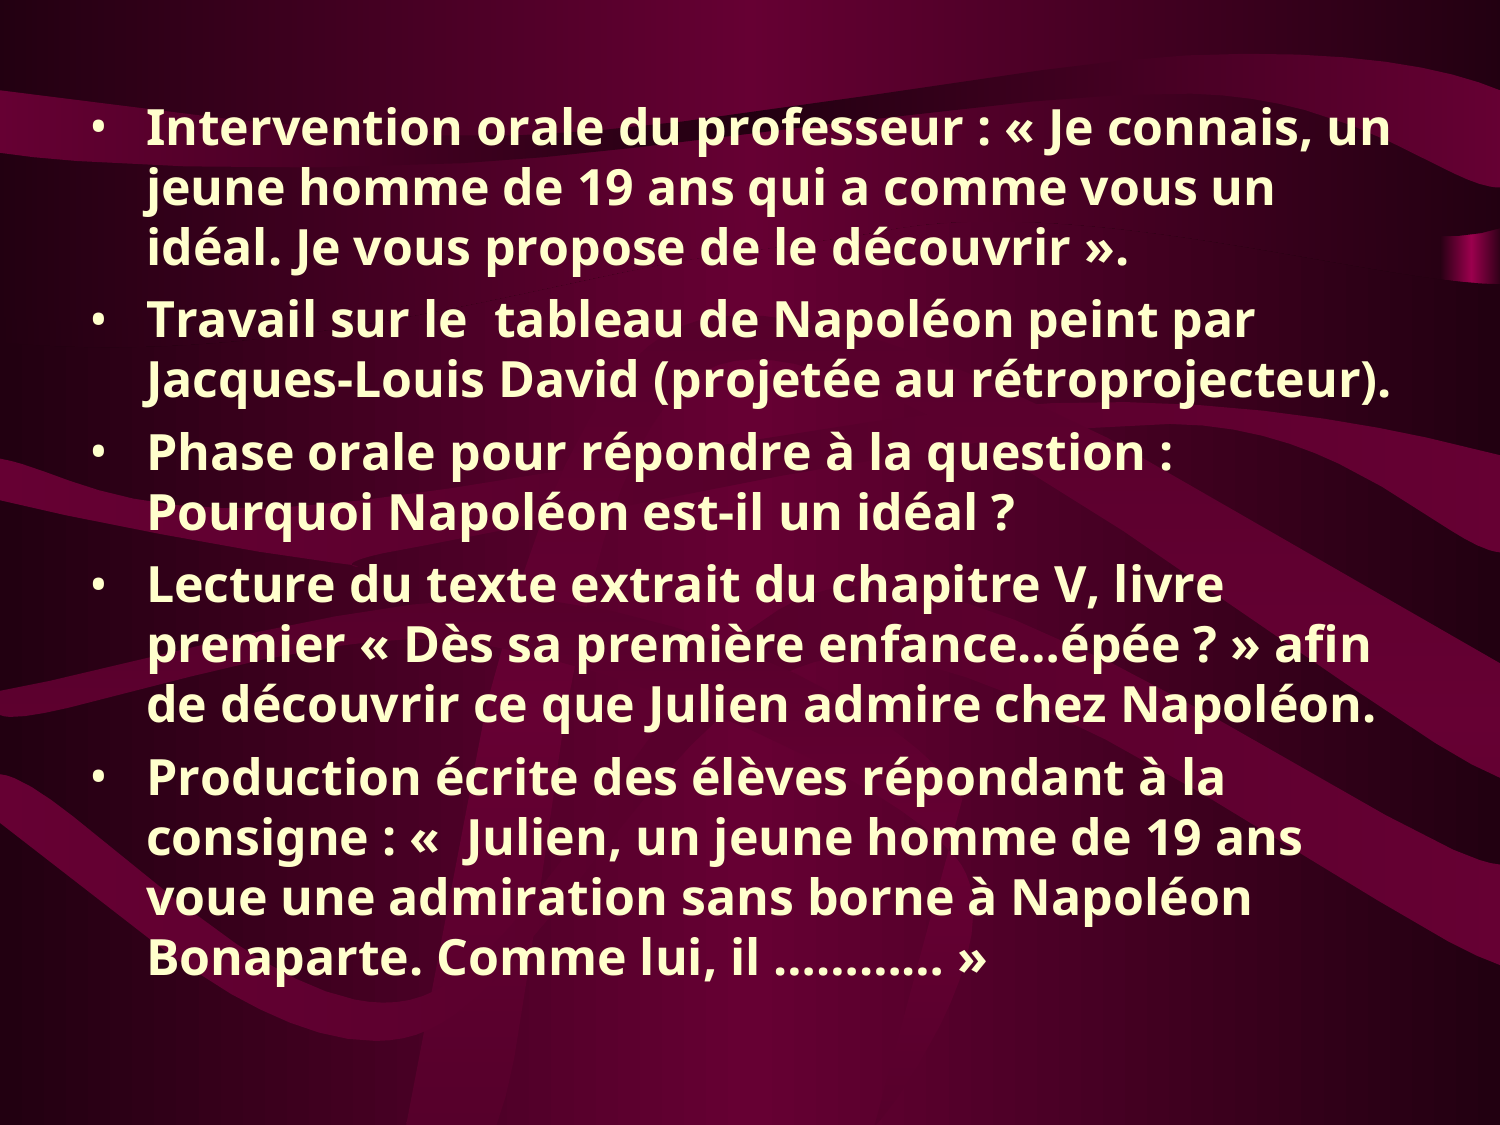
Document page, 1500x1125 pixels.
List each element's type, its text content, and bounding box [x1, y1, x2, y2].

text_box Intervention orale du professeur : « Je connais, un jeune homme de 19 ans qui a comme vous un idéal. Je vous propose de le découvrir ». Travail sur le tableau de Napoléon peint par Jacques-Louis David (projetée au rétroprojecteur). Phase orale pour répondre à la question : Pourquoi Napoléon est-il un idéal ? Lecture du texte extrait du chapitre V, livre premier « Dès sa première enfance…épée ? » afin de découvrir ce que Julien admire chez Napoléon. Production écrite des élèves répondant à la consigne : « Julien, un jeune homme de 19 ans voue une admiration sans borne à Napoléon Bonaparte. Comme lui, il ………… » [75, 87, 1426, 1063]
